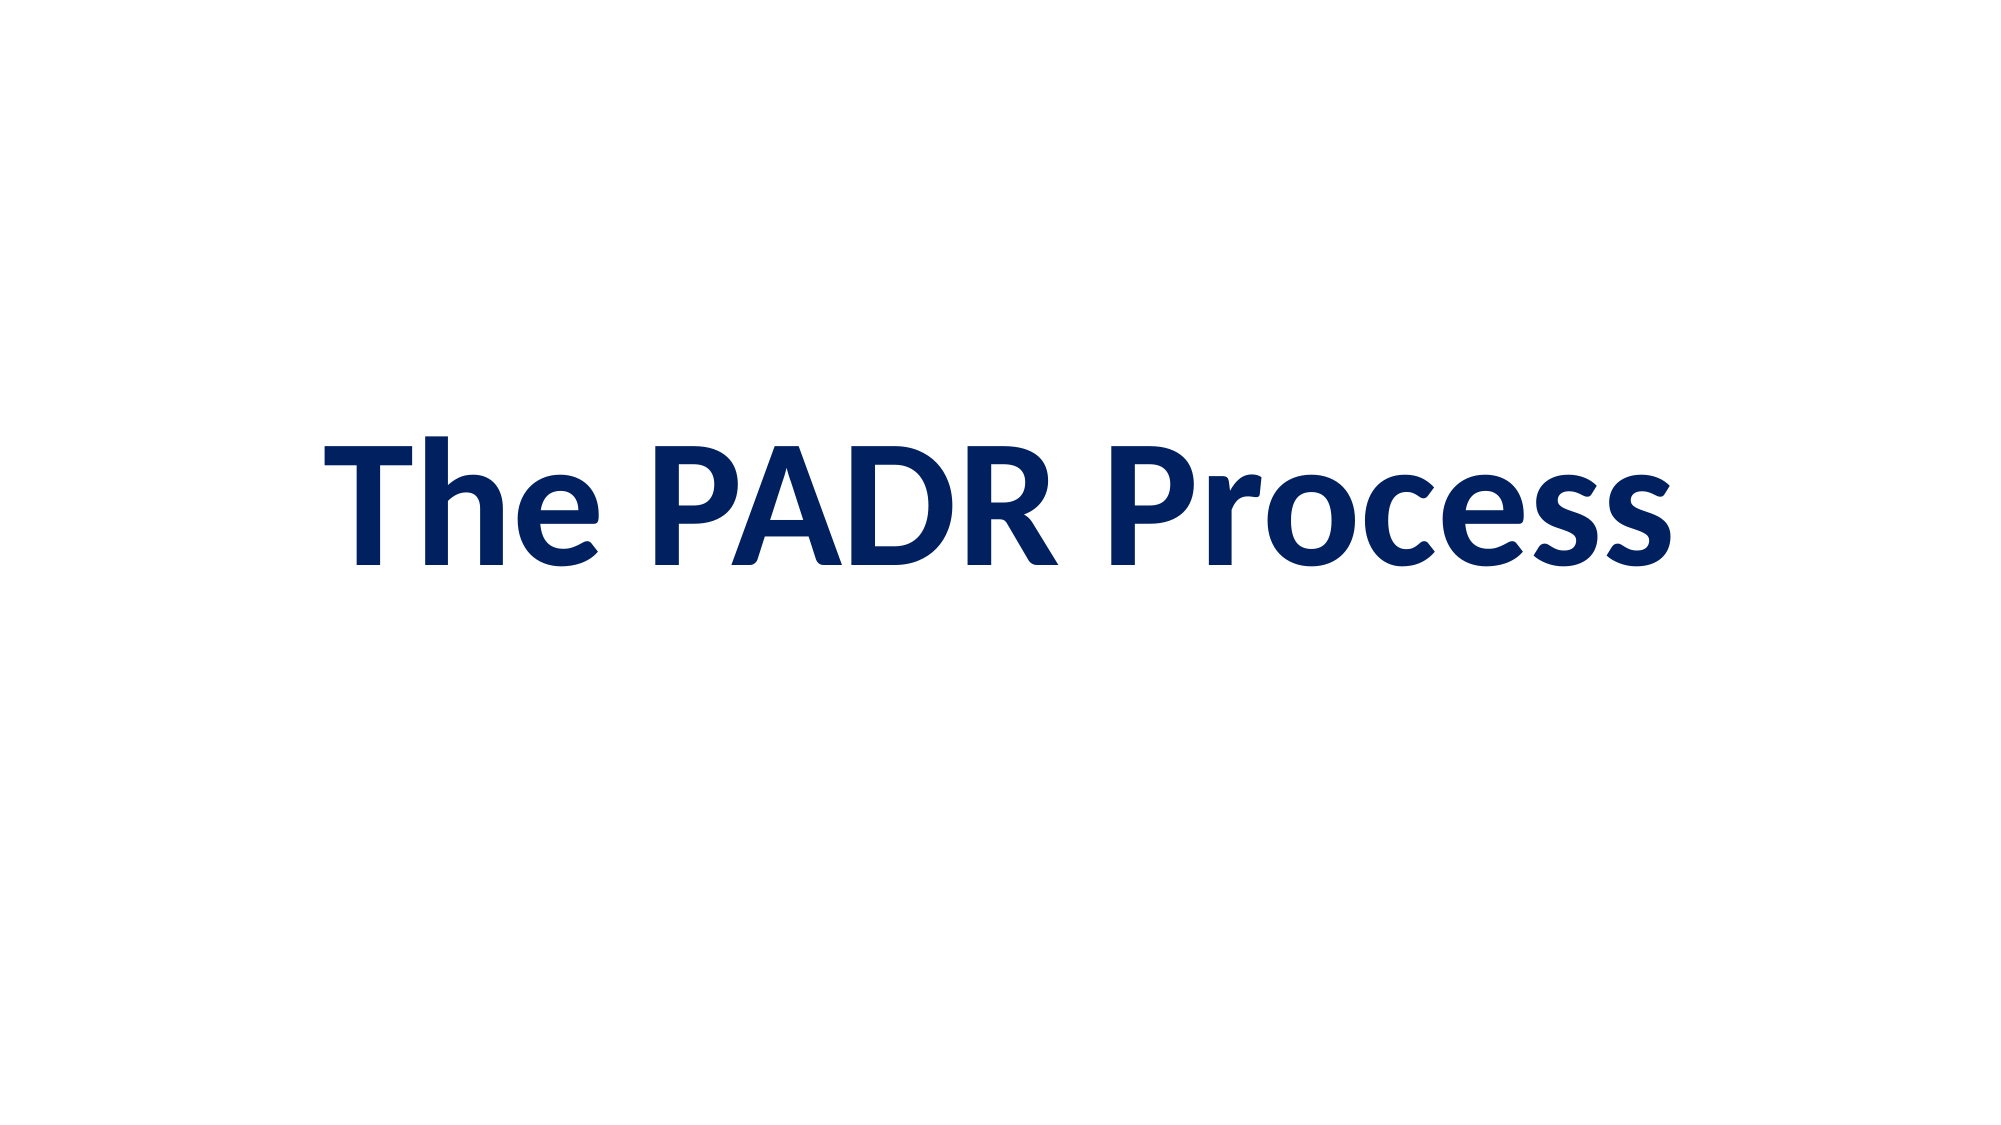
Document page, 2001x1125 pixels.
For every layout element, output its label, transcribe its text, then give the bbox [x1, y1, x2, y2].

text_box The PADR Process [0, 375, 2000, 613]
